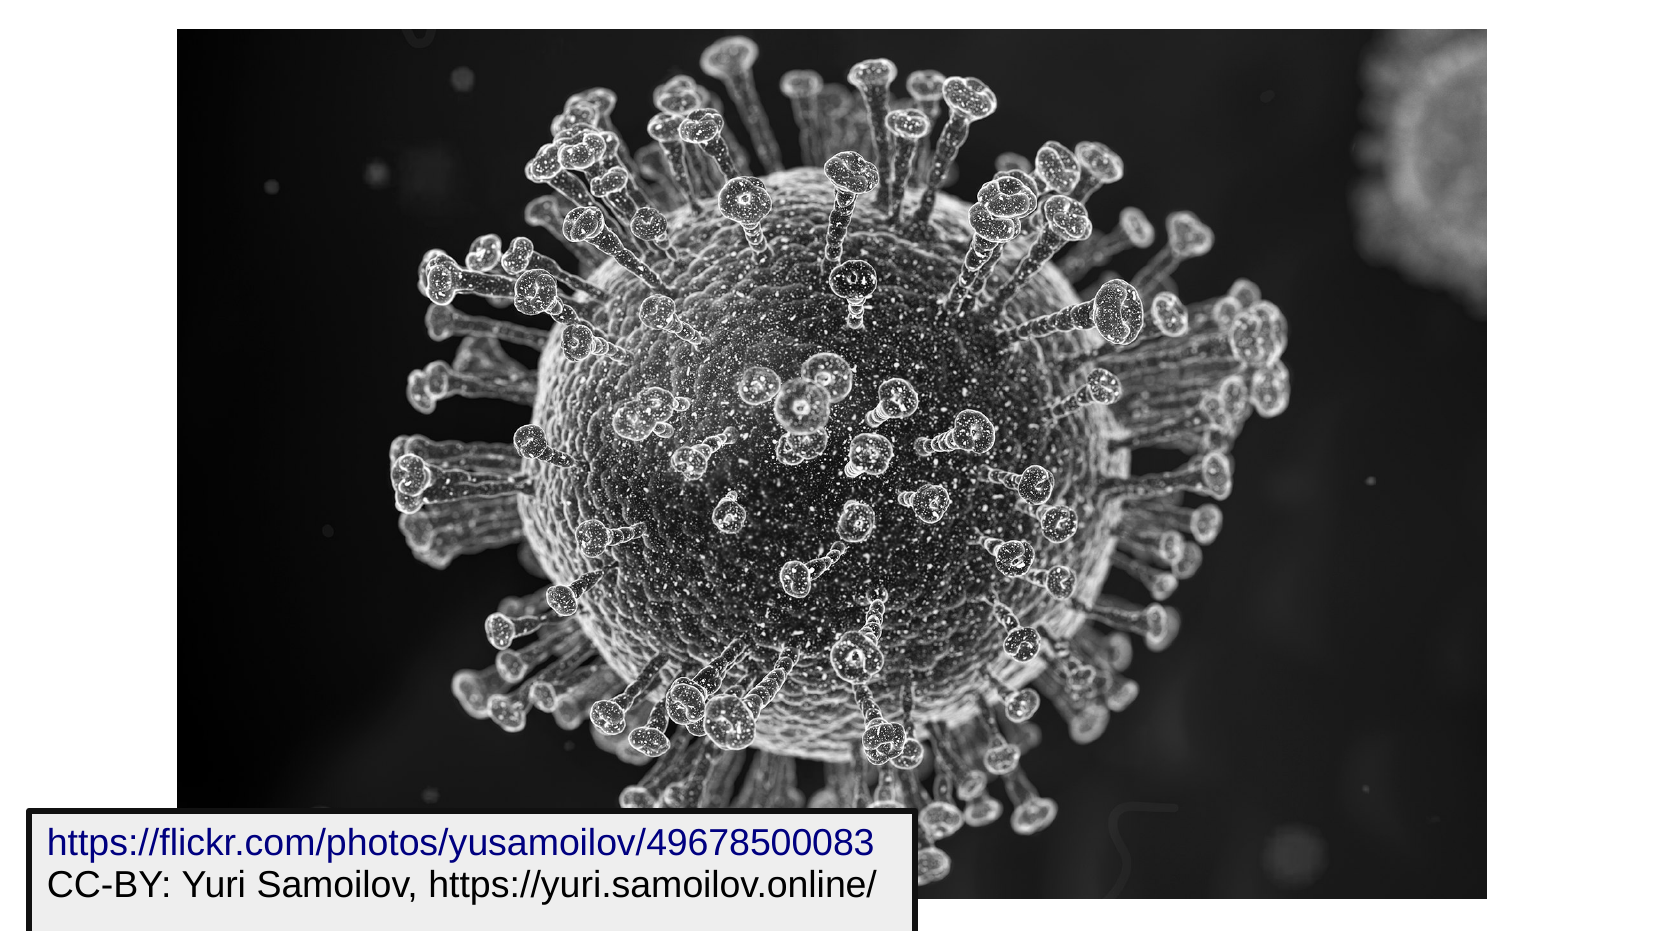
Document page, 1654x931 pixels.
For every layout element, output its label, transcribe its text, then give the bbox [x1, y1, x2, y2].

text_box https://flickr.com/photos/yusamoilov/49678500083 CC-BY: Yuri Samoilov, https://yuri.samoilov.online/ [29, 810, 916, 931]
picture [177, 29, 1487, 899]
